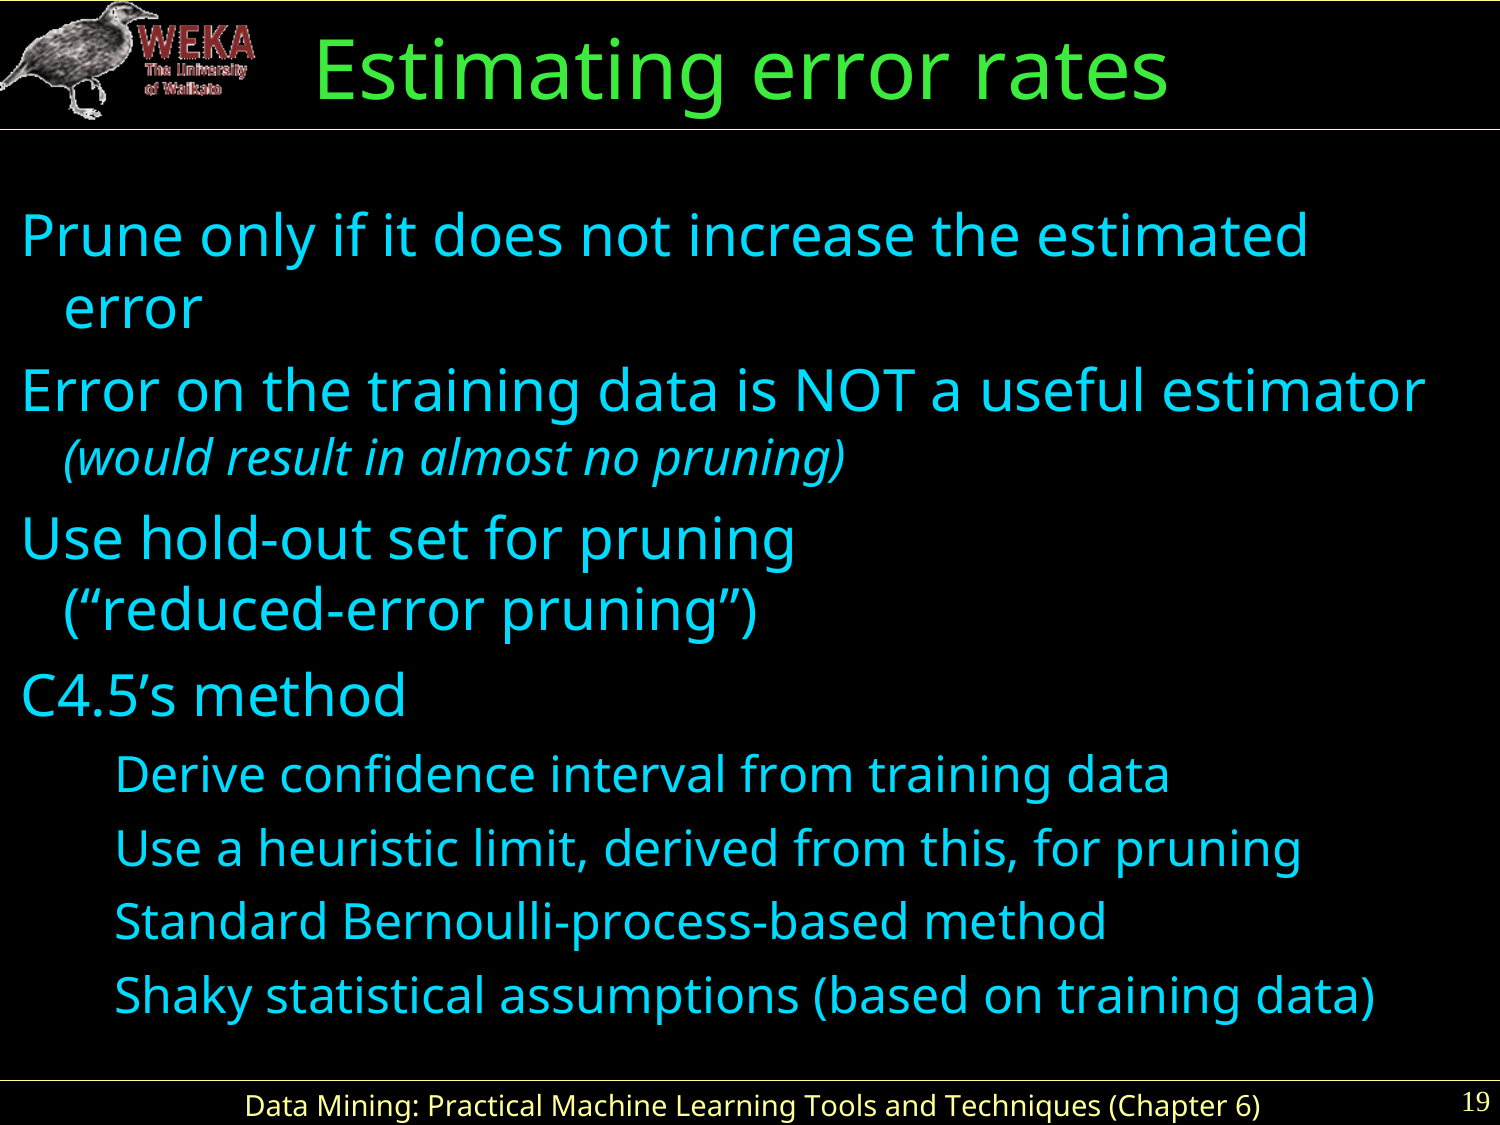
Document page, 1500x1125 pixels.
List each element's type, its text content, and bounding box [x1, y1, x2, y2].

list Prune only if it does not increase the estimated error Error on the training data is NOT a useful estimator (would result in almost no pruning) Use hold-out set for pruning (“reduced-error pruning”) C4.5’s method Derive confidence interval from training data Use a heuristic limit, derived from this, for pruning Standard Bernoulli-process-based method Shaky statistical assumptions (based on training data) [5, 192, 1477, 868]
picture [0, 1, 266, 129]
title Estimating error rates [297, 0, 1500, 148]
